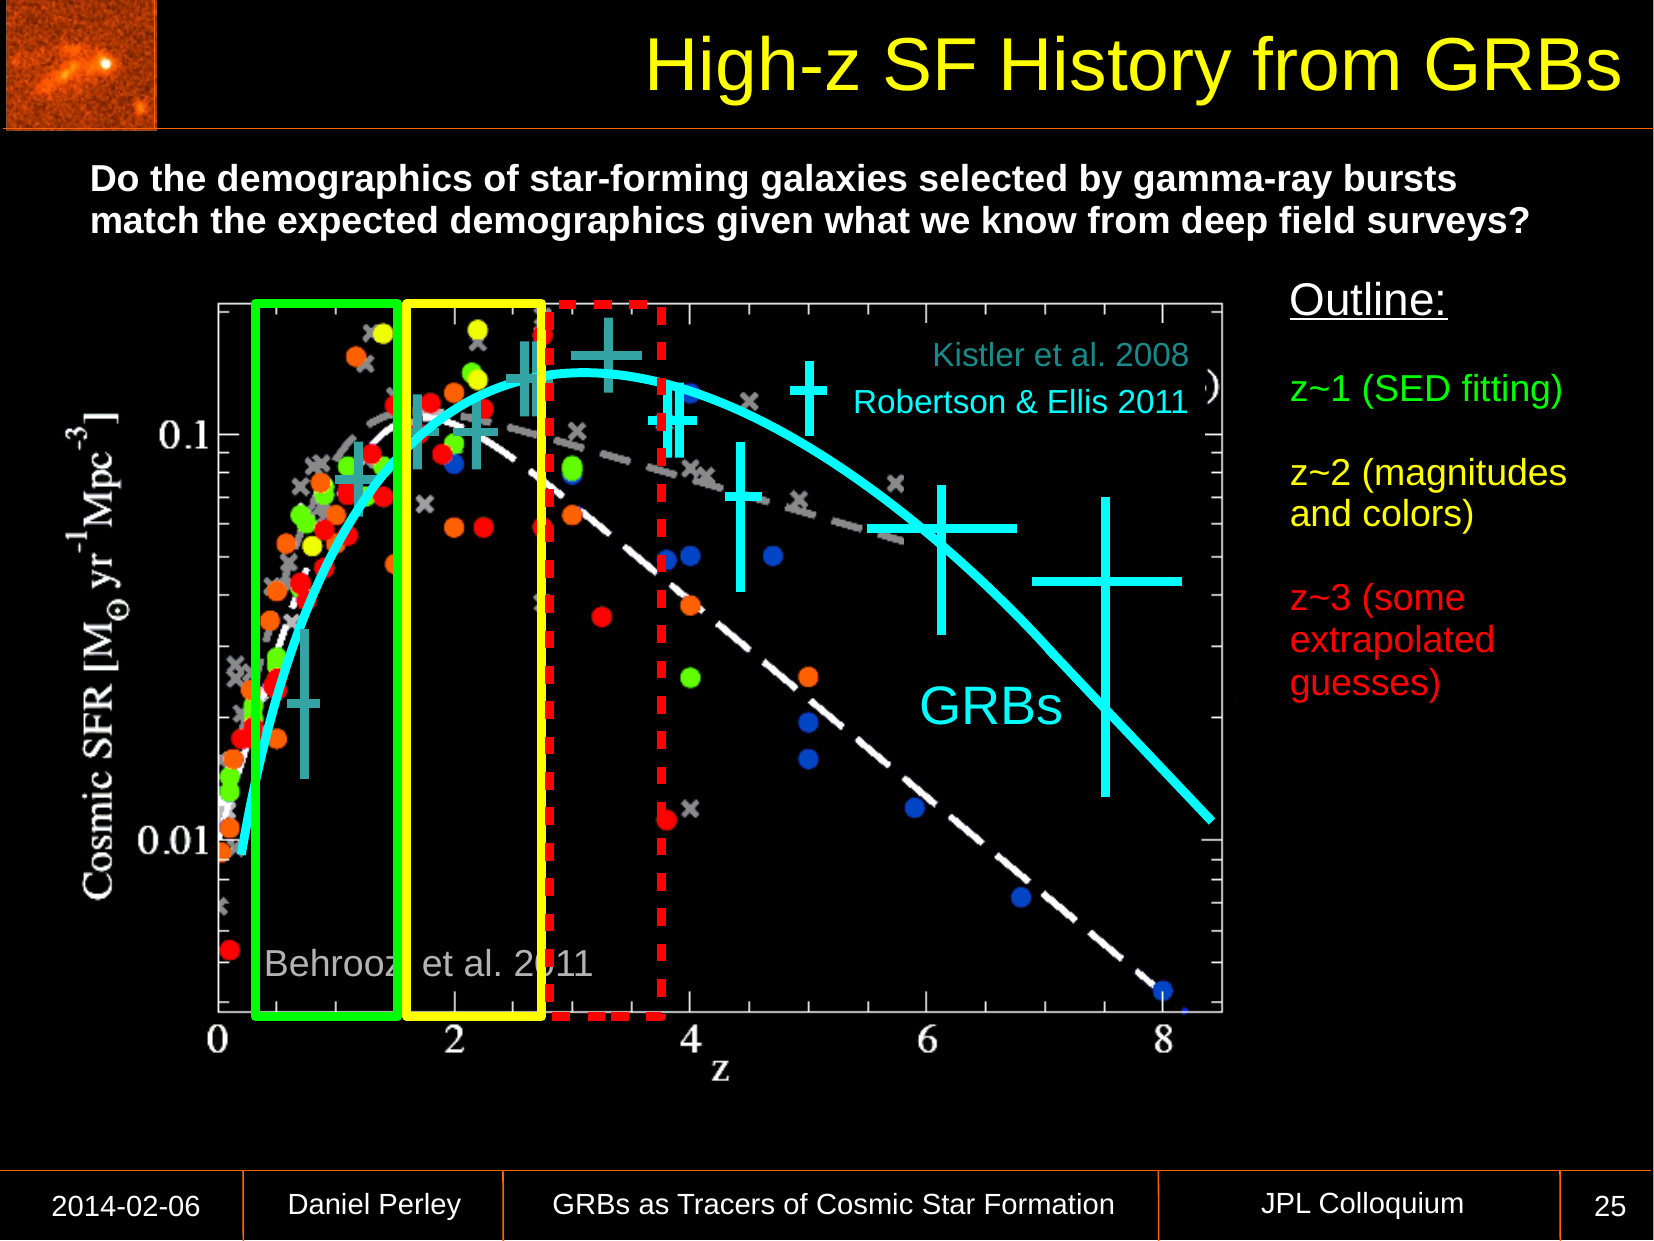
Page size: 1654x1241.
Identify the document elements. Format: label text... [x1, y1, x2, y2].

text_box Do the demographics of star-forming galaxies selected by gamma-ray bursts match the expected demographics given what we know from deep field surveys? [75, 150, 1576, 249]
picture [7, 0, 154, 128]
text_box [904, 533, 1052, 661]
text_box Behroozi et al. 2011 [249, 935, 662, 1048]
text_box [904, 323, 1205, 328]
text_box Robertson & Ellis 2011 [791, 381, 1205, 428]
picture [41, 285, 1253, 1086]
text_box GRBs [904, 668, 1096, 744]
text_box Behroozi et al. 2011 [411, 935, 537, 1012]
text_box [904, 428, 1205, 661]
text_box Outline: z~1 (SED fitting) z~2 (magnitudes and colors) z~3 (some extrapolated guesses) [1275, 266, 1613, 711]
text_box Kistler et al. 2008 [791, 328, 1205, 381]
title High-z SF History from GRBs [337, 21, 1624, 108]
text_box Behroozi et al. 2011 [260, 935, 393, 1012]
